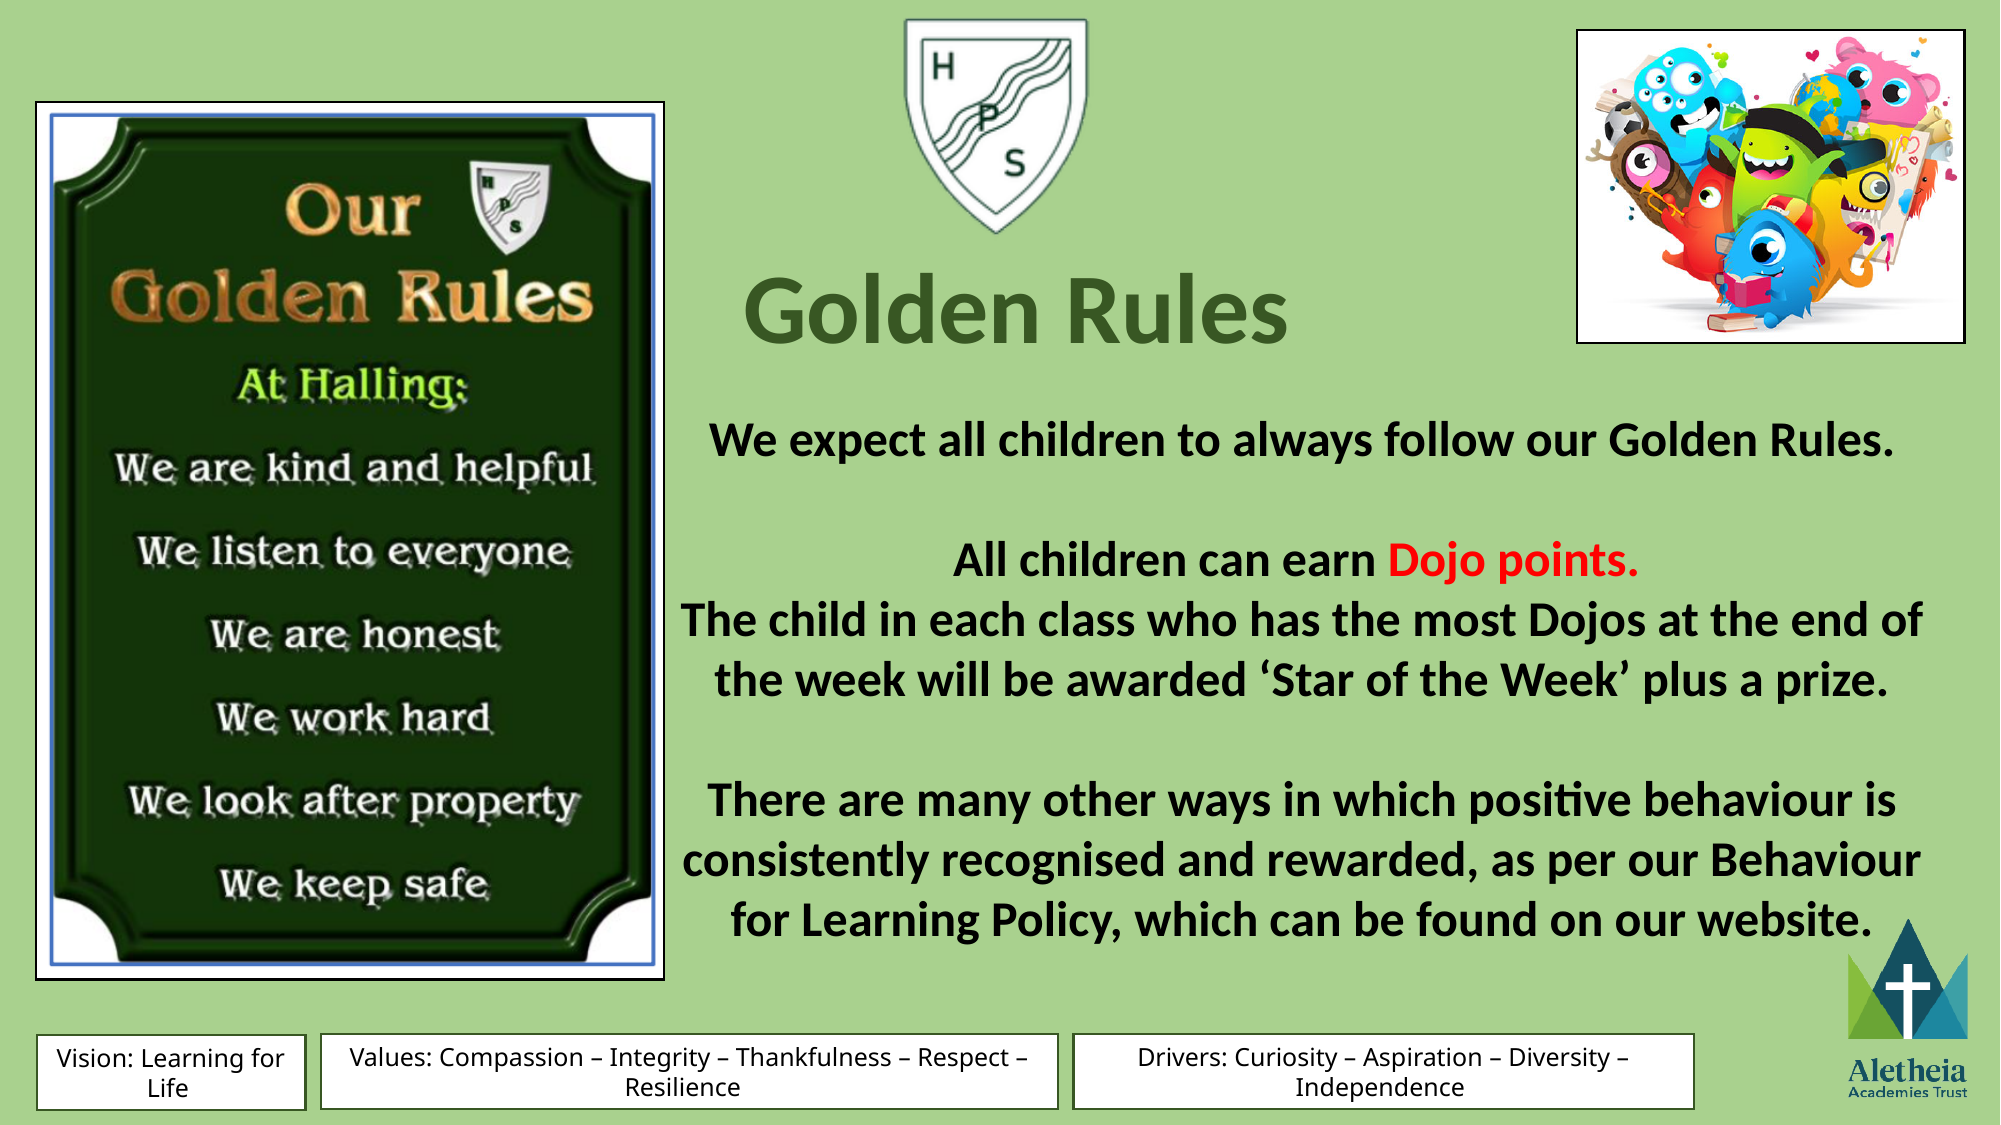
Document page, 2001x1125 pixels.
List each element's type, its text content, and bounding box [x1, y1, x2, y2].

picture [36, 102, 664, 979]
text_box We expect all children to always follow our Golden Rules. All children can earn Dojo points. The child in each class who has the most Dojos at the end of the week will be awarded ‘Star of the Week’ plus a prize. There are many other ways in which positive behaviour is consistently recognised and rewarded, as per our Behaviour for Learning Policy, which can be found on our website. [641, 399, 1963, 1125]
text_box Values: Compassion – Integrity – Thankfulness – Respect – Resilience [321, 1034, 1058, 1109]
text_box Golden Rules [665, 236, 1838, 371]
text_box Vision: Learning for Life [36, 1035, 306, 1081]
picture [1800, 902, 2000, 1118]
picture [902, 17, 1098, 236]
text_box Drivers: Curiosity – Aspiration – Diversity – Independence [1074, 1034, 1694, 1109]
picture [1578, 31, 1964, 343]
